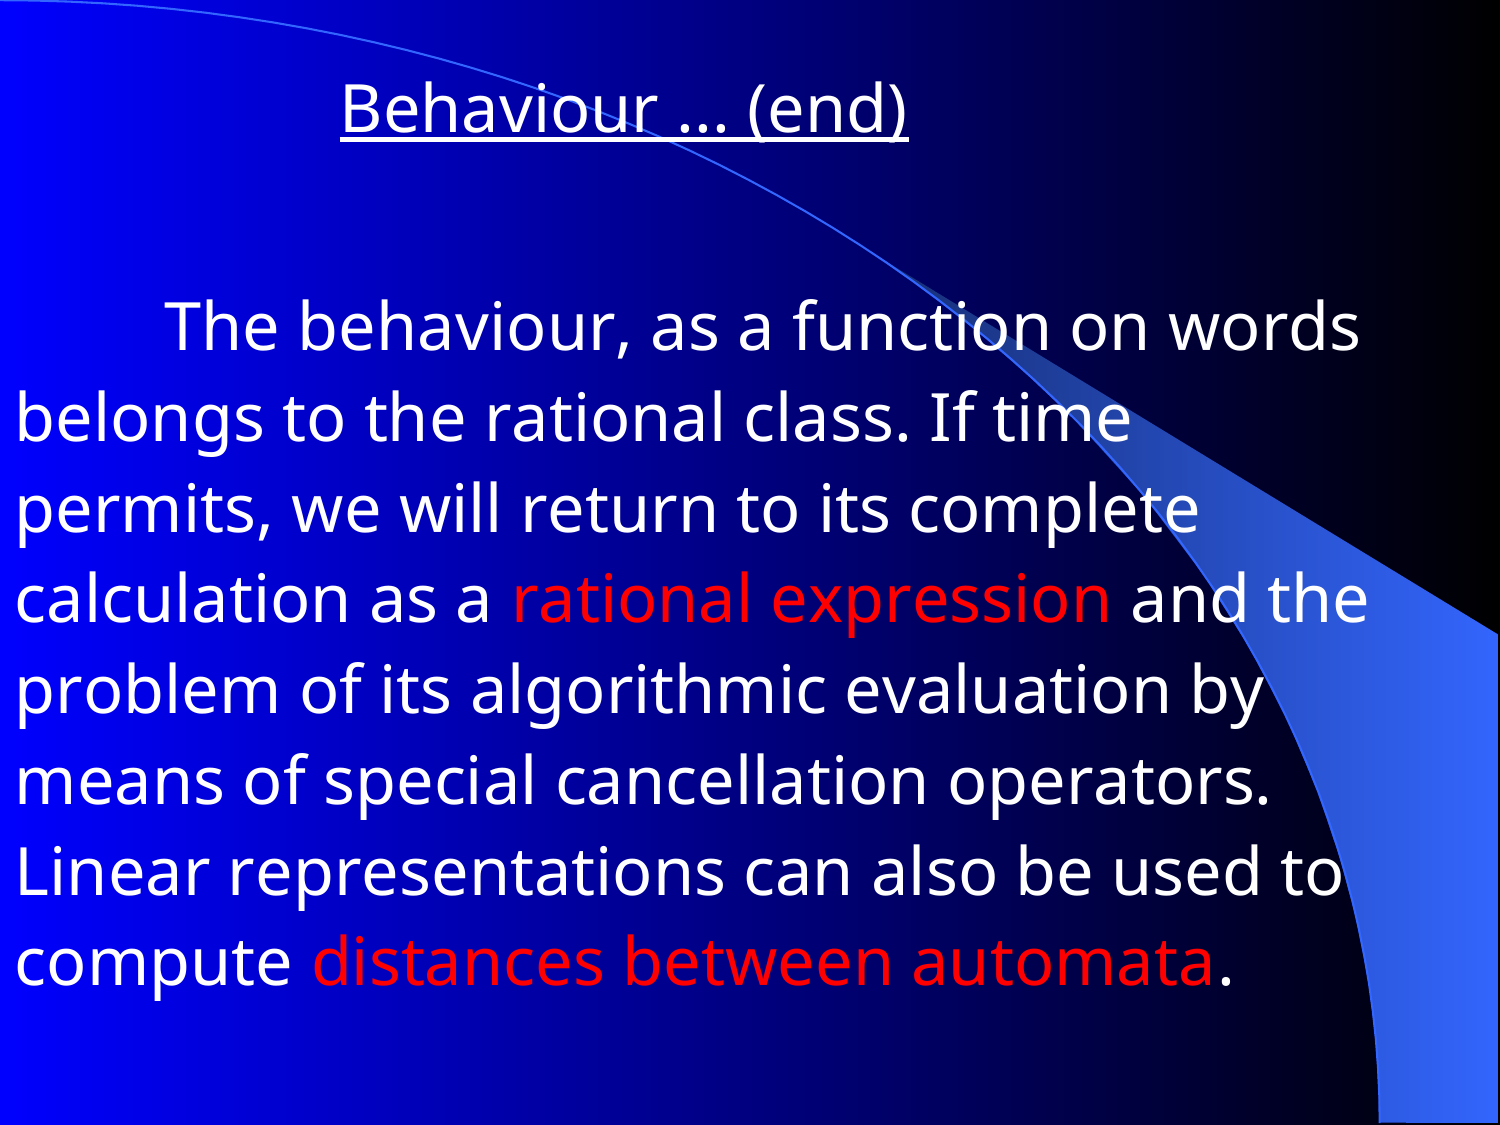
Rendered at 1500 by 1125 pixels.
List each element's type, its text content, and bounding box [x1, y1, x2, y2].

text_box The behaviour, as a function on words belongs to the rational class. If time permits, we will return to its complete calculation as a rational expression and the problem of its algorithmic evaluation by means of special cancellation operators. Linear representations can also be used to compute distances between automata. [0, 271, 1500, 935]
text_box Behaviour ... (end) [324, 53, 1019, 150]
